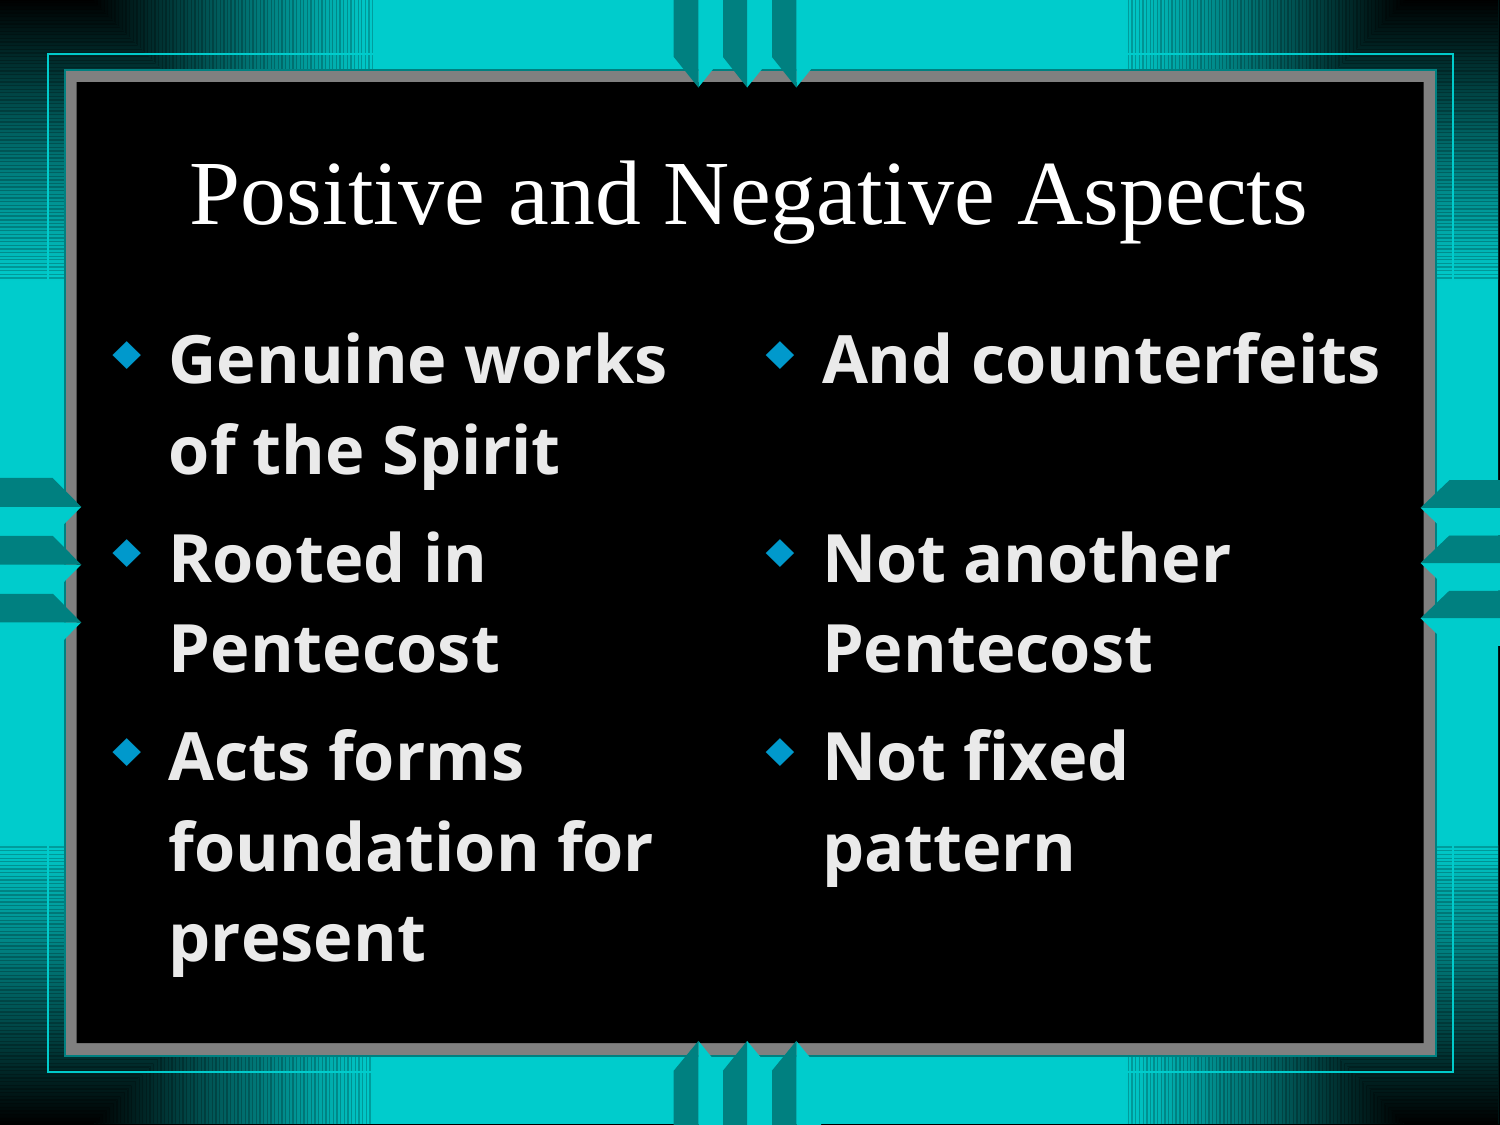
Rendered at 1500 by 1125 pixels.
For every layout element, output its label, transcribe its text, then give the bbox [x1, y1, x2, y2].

list And counterfeits Not another Pentecost Not fixed pattern [765, 312, 1388, 1008]
title Positive and Negative Aspects [112, 99, 1388, 288]
list Genuine works of the Spirit Rooted in Pentecost Acts forms foundation for present [112, 312, 735, 1008]
